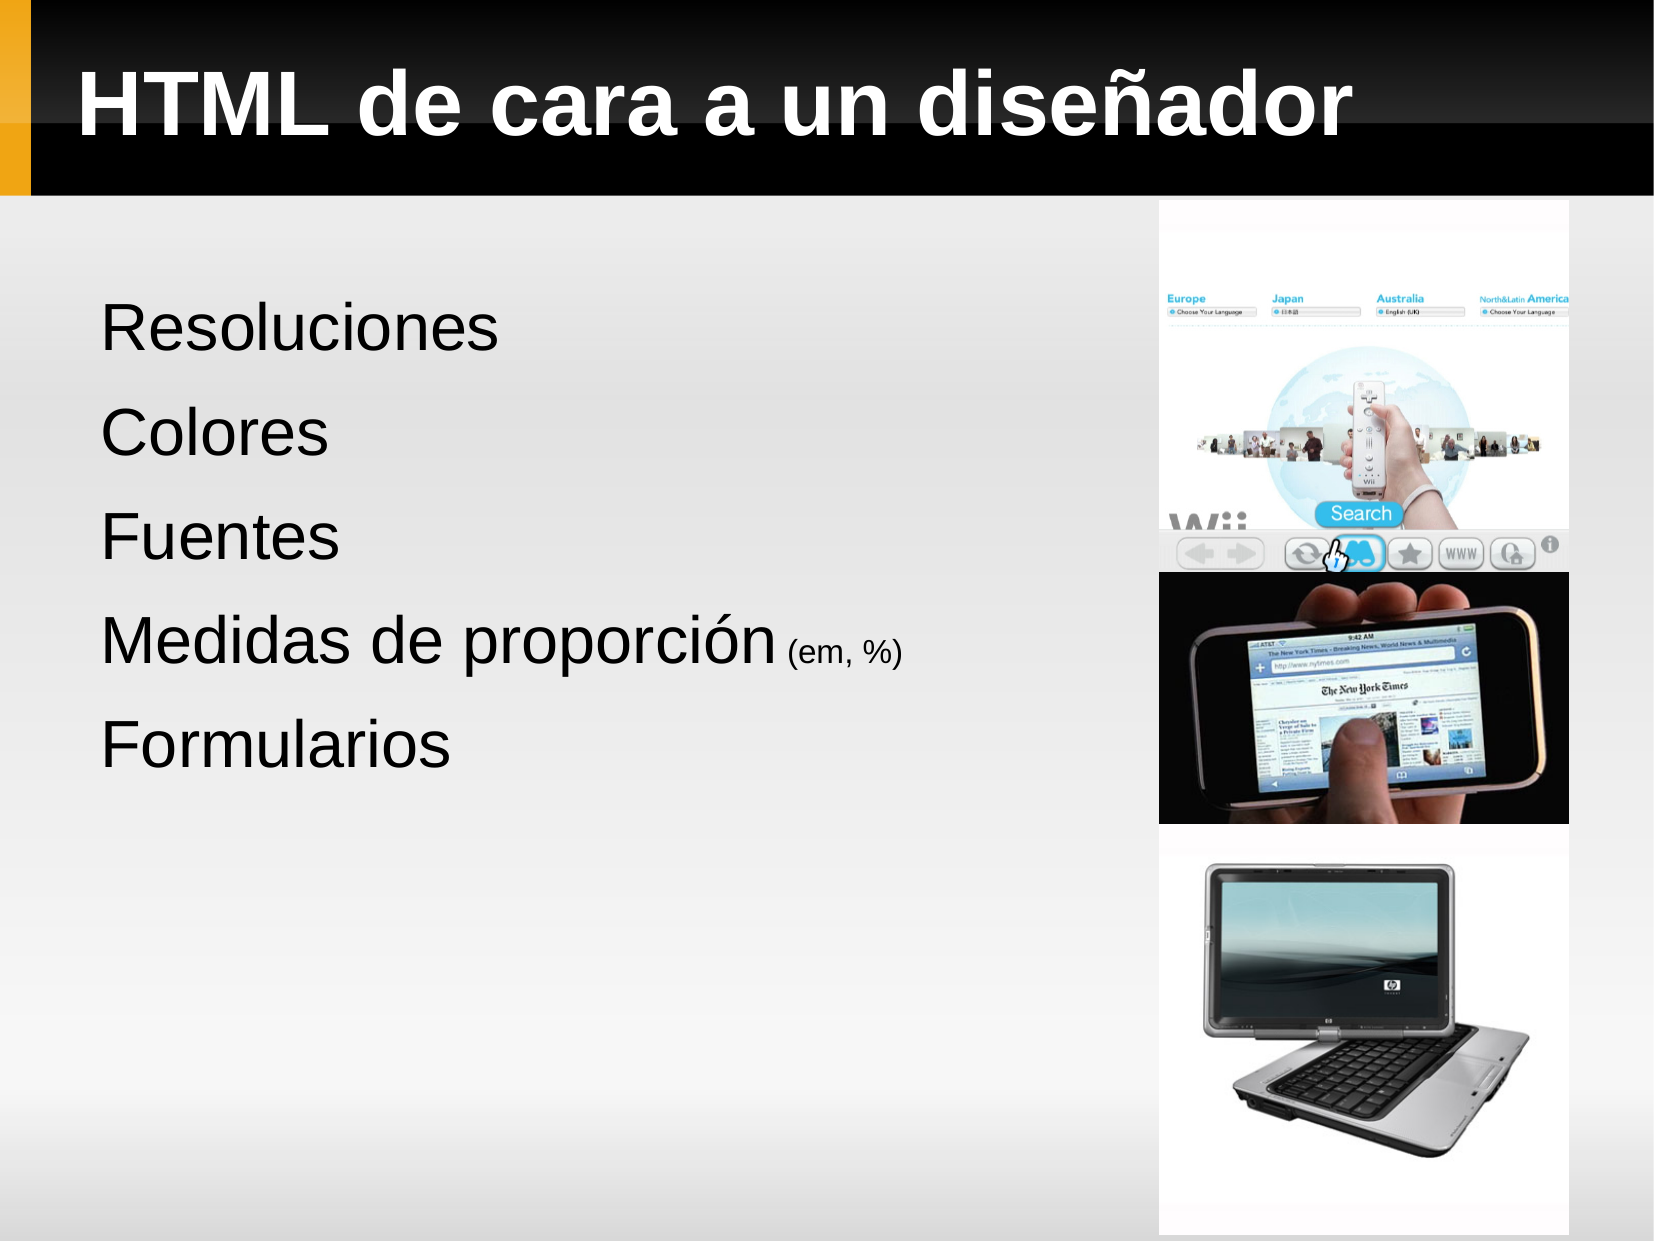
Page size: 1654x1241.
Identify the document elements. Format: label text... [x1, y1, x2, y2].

list Resoluciones Colores Fuentes Medidas de proporción (em, %) Formularios [82, 290, 1571, 1109]
title HTML de cara a un diseñador [76, 0, 1565, 208]
picture [0, 0, 1654, 1241]
